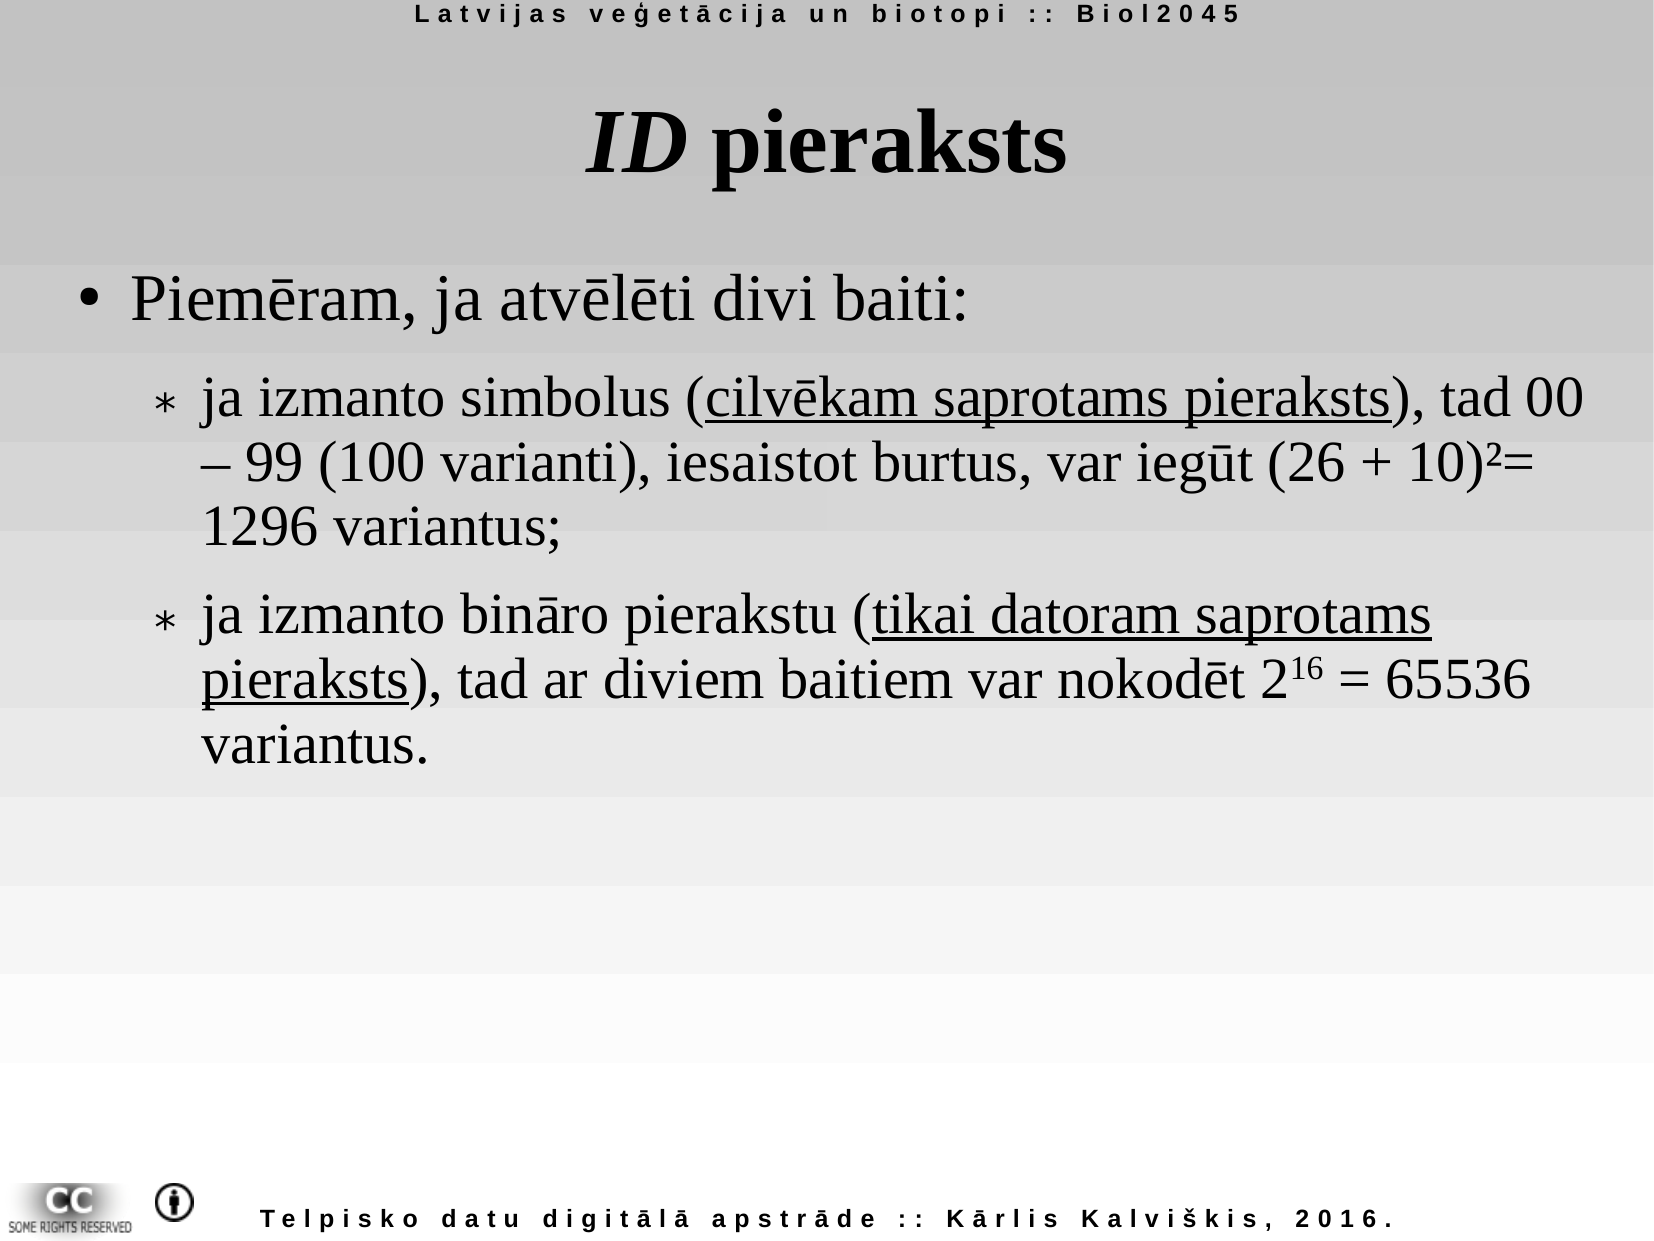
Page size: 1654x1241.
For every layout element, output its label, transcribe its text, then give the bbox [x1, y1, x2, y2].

list Piemēram, ja atvēlēti divi baiti: ja izmanto simbolus (cilvēkam saprotams pieraksts), tad 00 – 99 (100 varianti), iesaistot burtus, var iegūt (26 + 10)²= 1296 variantus; ja izmanto bināro pierakstu (tikai datoram saprotams pieraksts), tad ar diviem baitiem var nokodēt 216 = 65536 variantus. [59, 261, 1596, 1175]
picture [0, 0, 1654, 1241]
title ID pieraksts [59, 37, 1596, 246]
